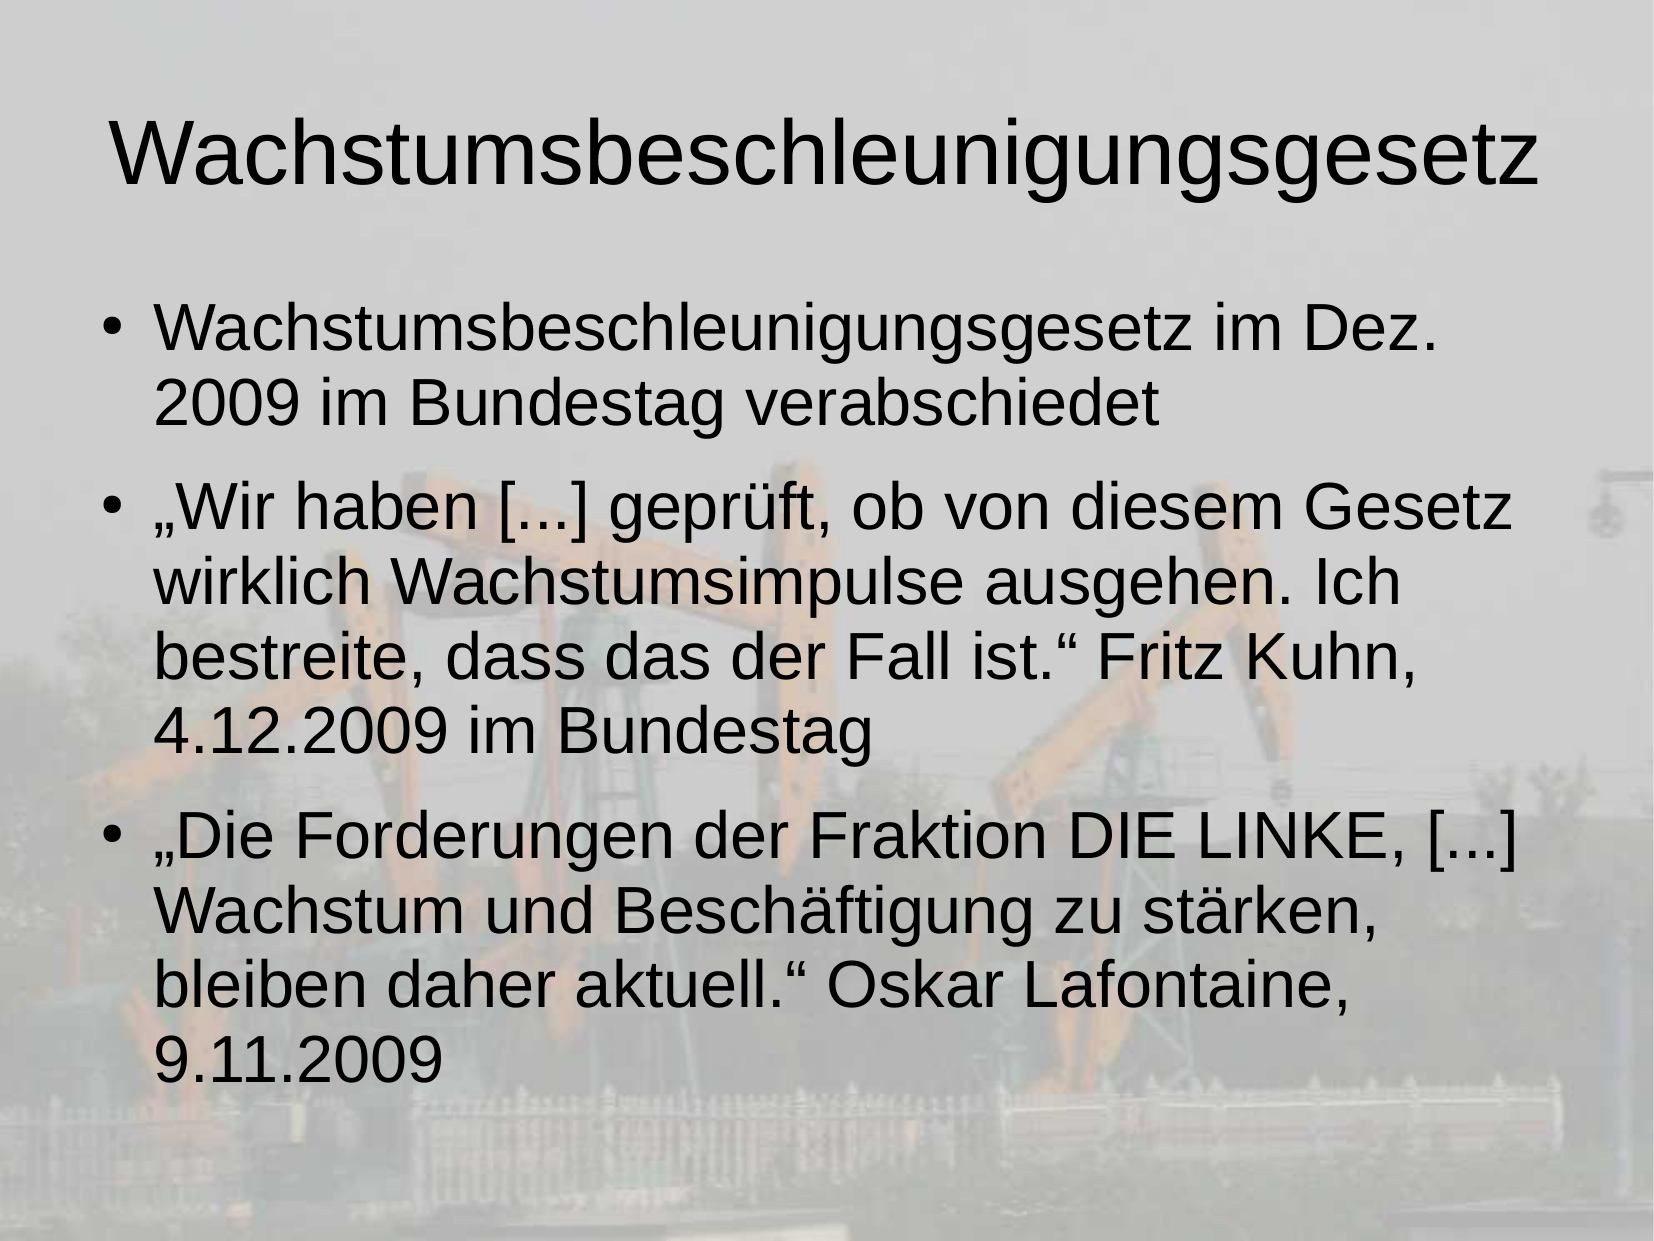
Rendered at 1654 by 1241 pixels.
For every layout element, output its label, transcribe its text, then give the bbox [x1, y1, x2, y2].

list Wachstumsbeschleunigungsgesetz im Dez. 2009 im Bundestag verabschiedet „Wir haben [...] geprüft, ob von diesem Gesetz wirklich Wachstumsimpulse ausgehen. Ich bestreite, dass das der Fall ist.“ Fritz Kuhn, 4.12.2009 im Bundestag „Die Forderungen der Fraktion DIE LINKE, [...] Wachstum und Beschäftigung zu stärken, bleiben daher aktuell.“ Oskar Lafontaine, 9.11.2009 [82, 290, 1571, 1109]
title Wachstumsbeschleunigungsgesetz [82, 49, 1571, 257]
picture [0, 0, 1654, 1241]
